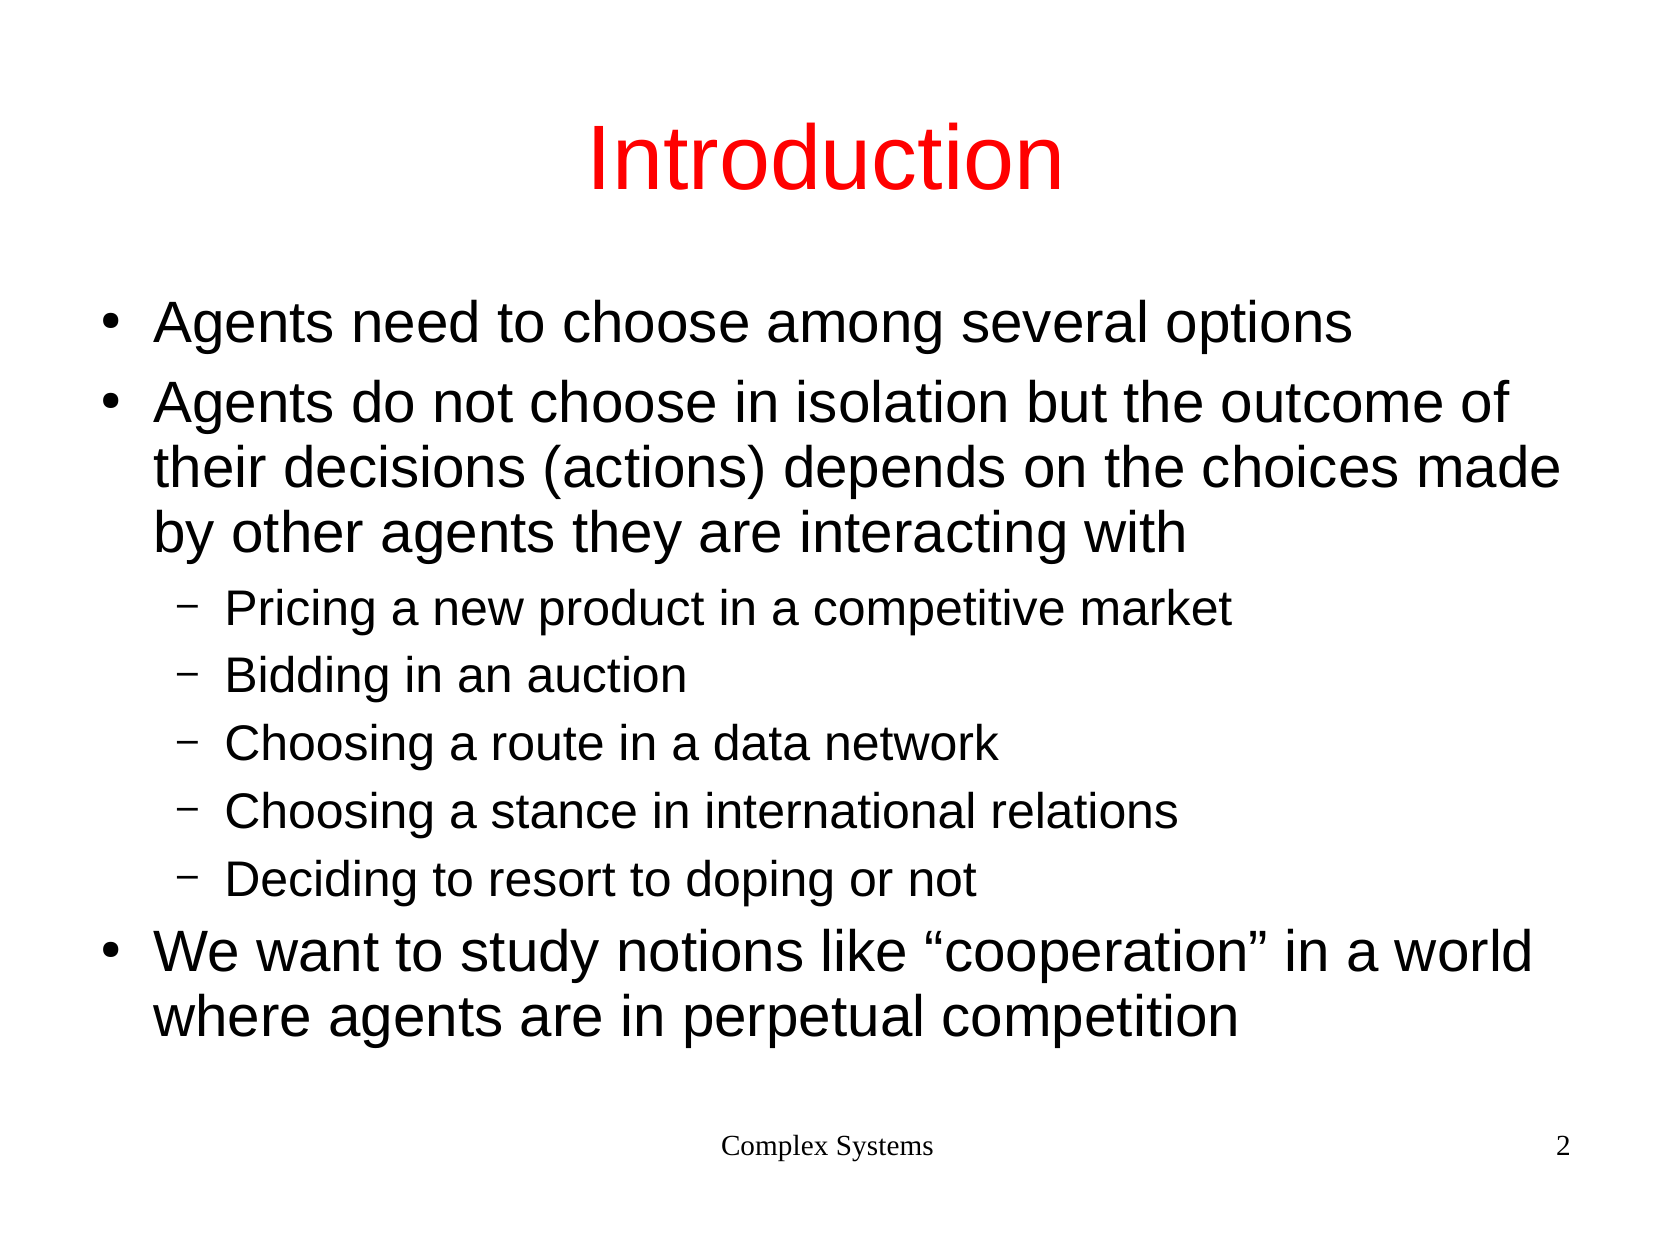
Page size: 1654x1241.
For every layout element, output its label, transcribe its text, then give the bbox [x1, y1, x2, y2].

title Introduction [82, 49, 1571, 257]
list Agents need to choose among several options Agents do not choose in isolation but the outcome of their decisions (actions) depends on the choices made by other agents they are interacting with Pricing a new product in a competitive market Bidding in an auction Choosing a route in a data network Choosing a stance in international relations Deciding to resort to doping or not We want to study notions like “cooperation” in a world where agents are in perpetual competition [82, 290, 1571, 1109]
